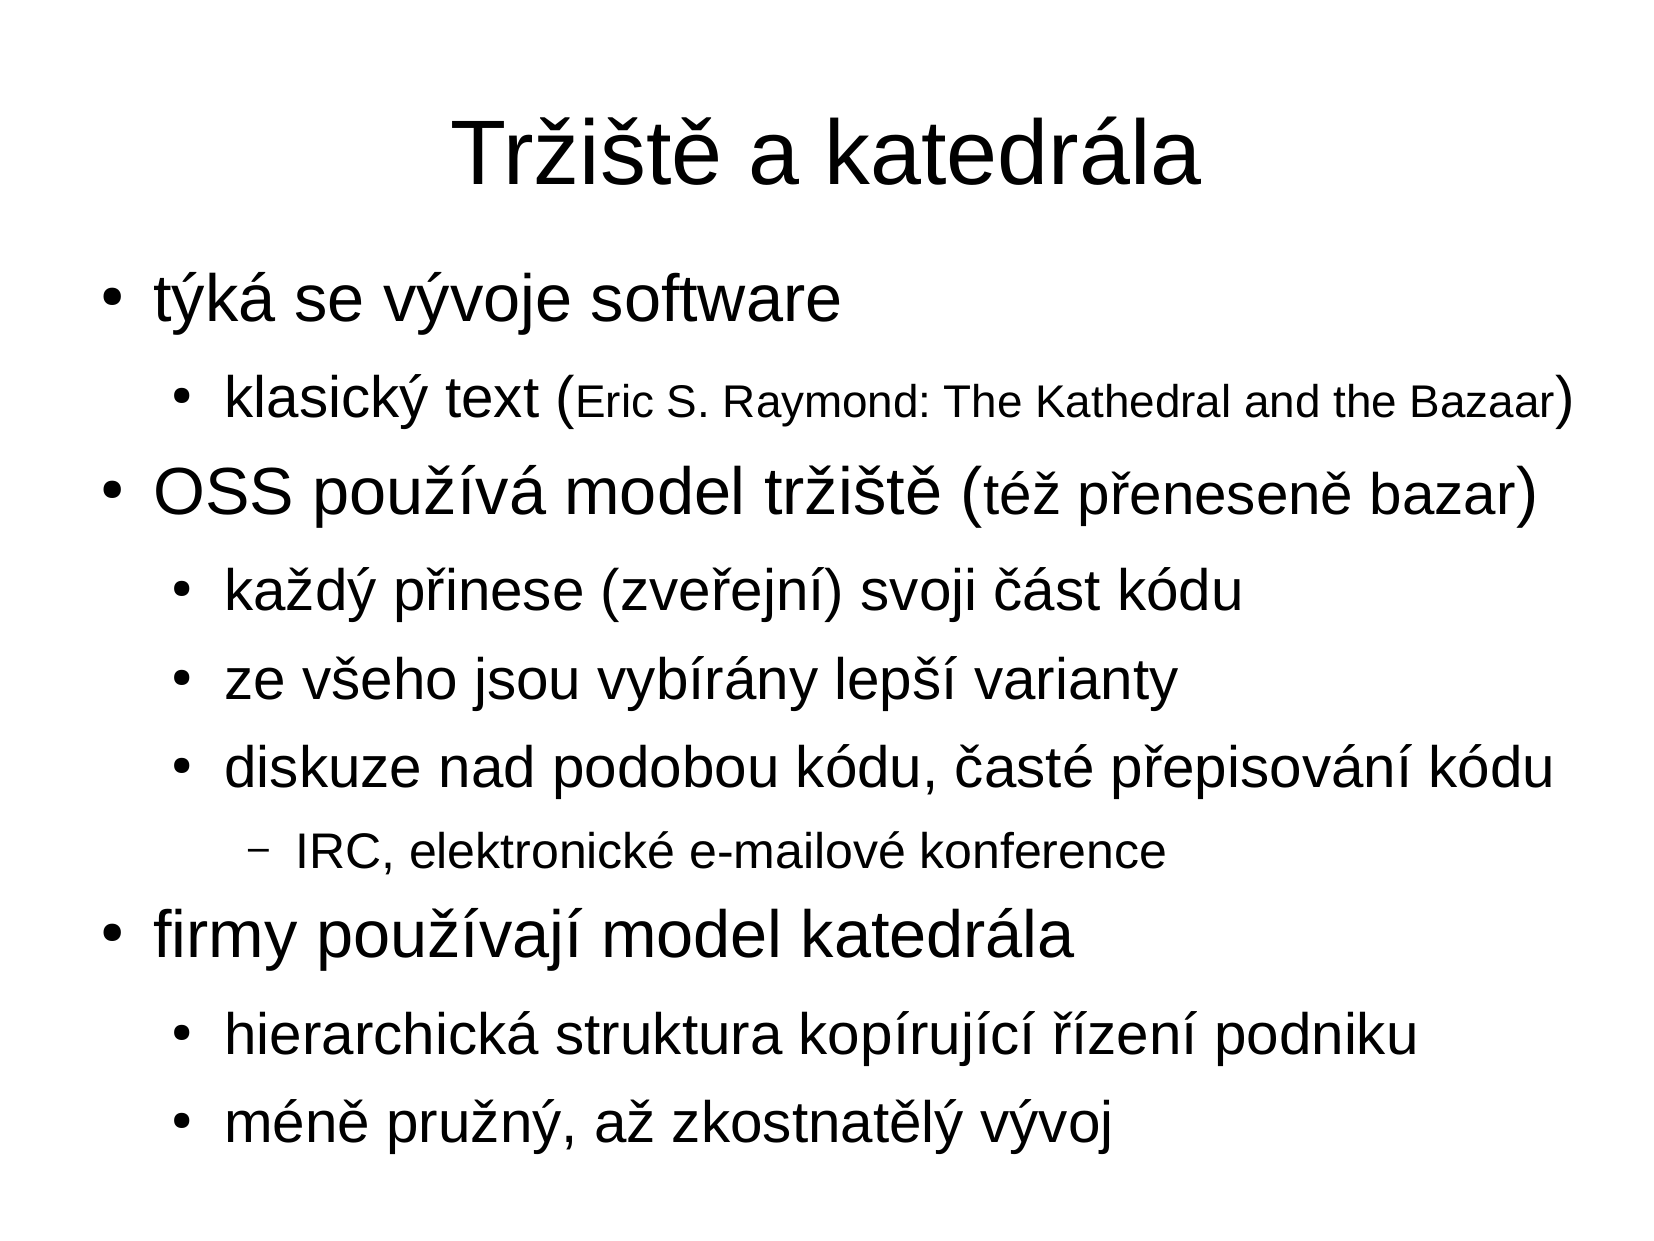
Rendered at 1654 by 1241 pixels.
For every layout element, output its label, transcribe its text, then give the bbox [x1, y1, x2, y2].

list týká se vývoje software klasický text (Eric S. Raymond: The Kathedral and the Bazaar) OSS používá model tržiště (též přeneseně bazar) každý přinese (zveřejní) svoji část kódu ze všeho jsou vybírány lepší varianty diskuze nad podobou kódu, časté přepisování kódu IRC, elektronické e-mailové konference firmy používají model katedrála hierarchická struktura kopírující řízení podniku méně pružný, až zkostnatělý vývoj [82, 260, 1625, 1156]
title Tržiště a katedrála [82, 56, 1571, 250]
